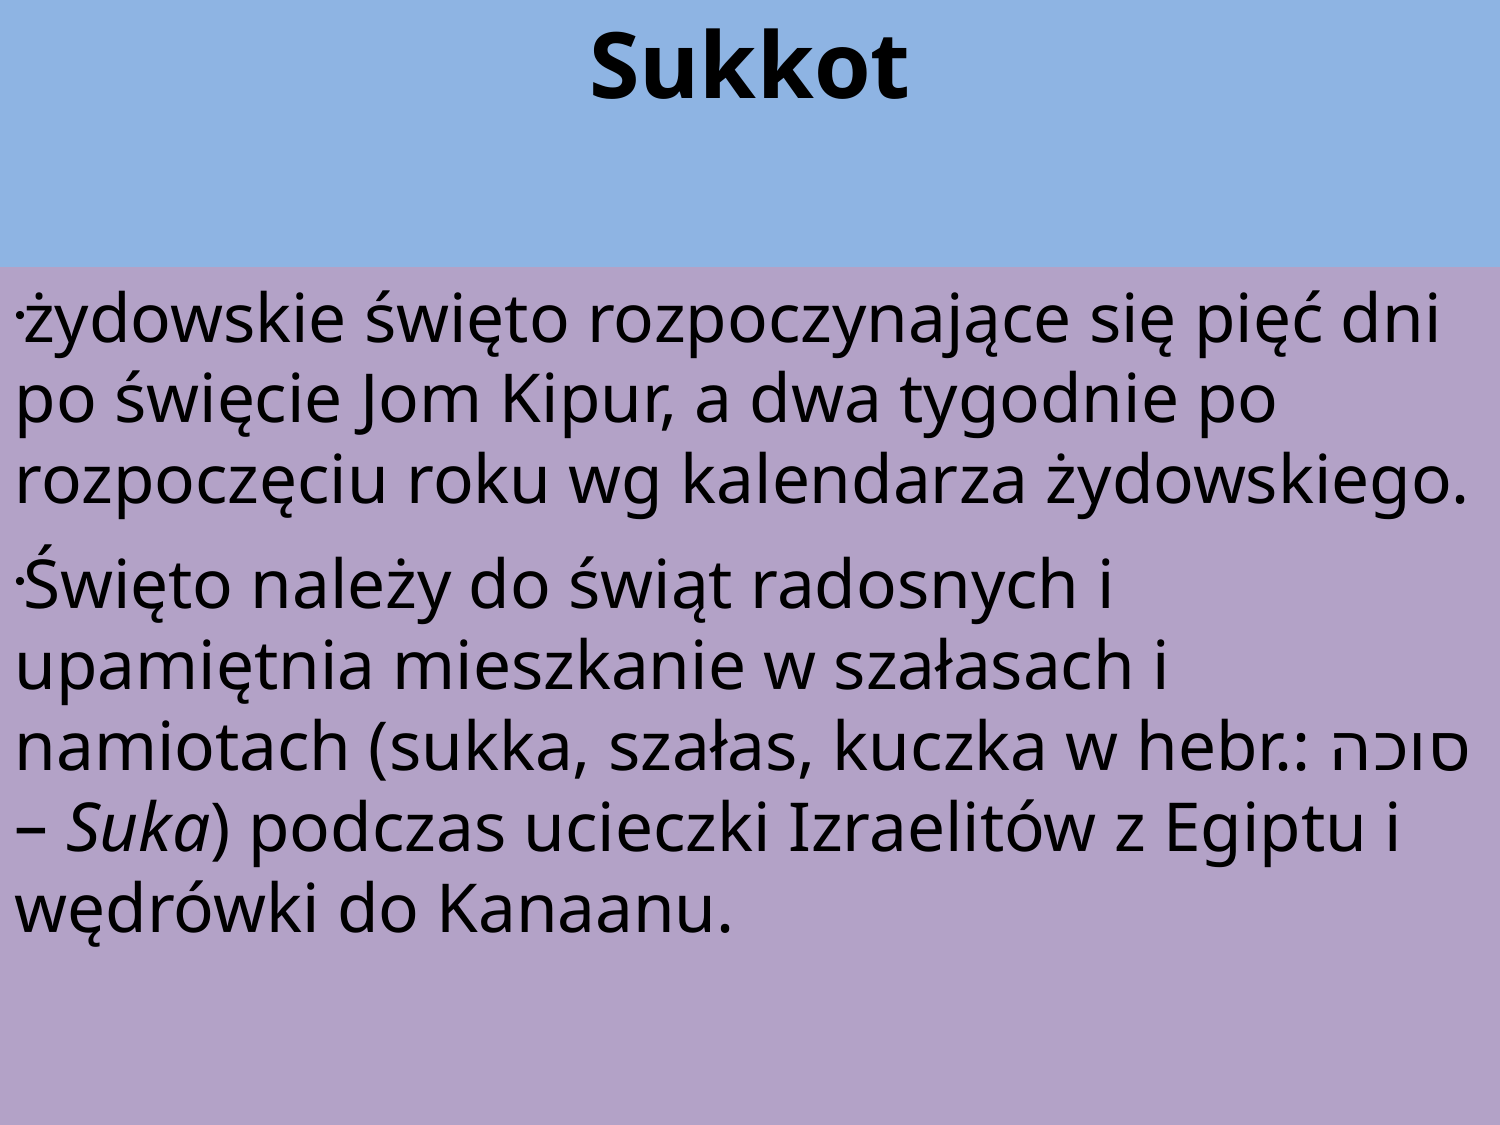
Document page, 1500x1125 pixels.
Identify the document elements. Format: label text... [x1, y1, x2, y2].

list żydowskie święto rozpoczynające się pięć dni po święcie Jom Kipur, a dwa tygodnie po rozpoczęciu roku wg kalendarza żydowskiego. Święto należy do świąt radosnych i upamiętnia mieszkanie w szałasach i namiotach (sukka, szałas, kuczka w hebr.: סוכה – Suka) podczas ucieczki Izraelitów z Egiptu i wędrówki do Kanaanu. [0, 267, 1500, 1125]
title Sukkot [0, 0, 1500, 267]
